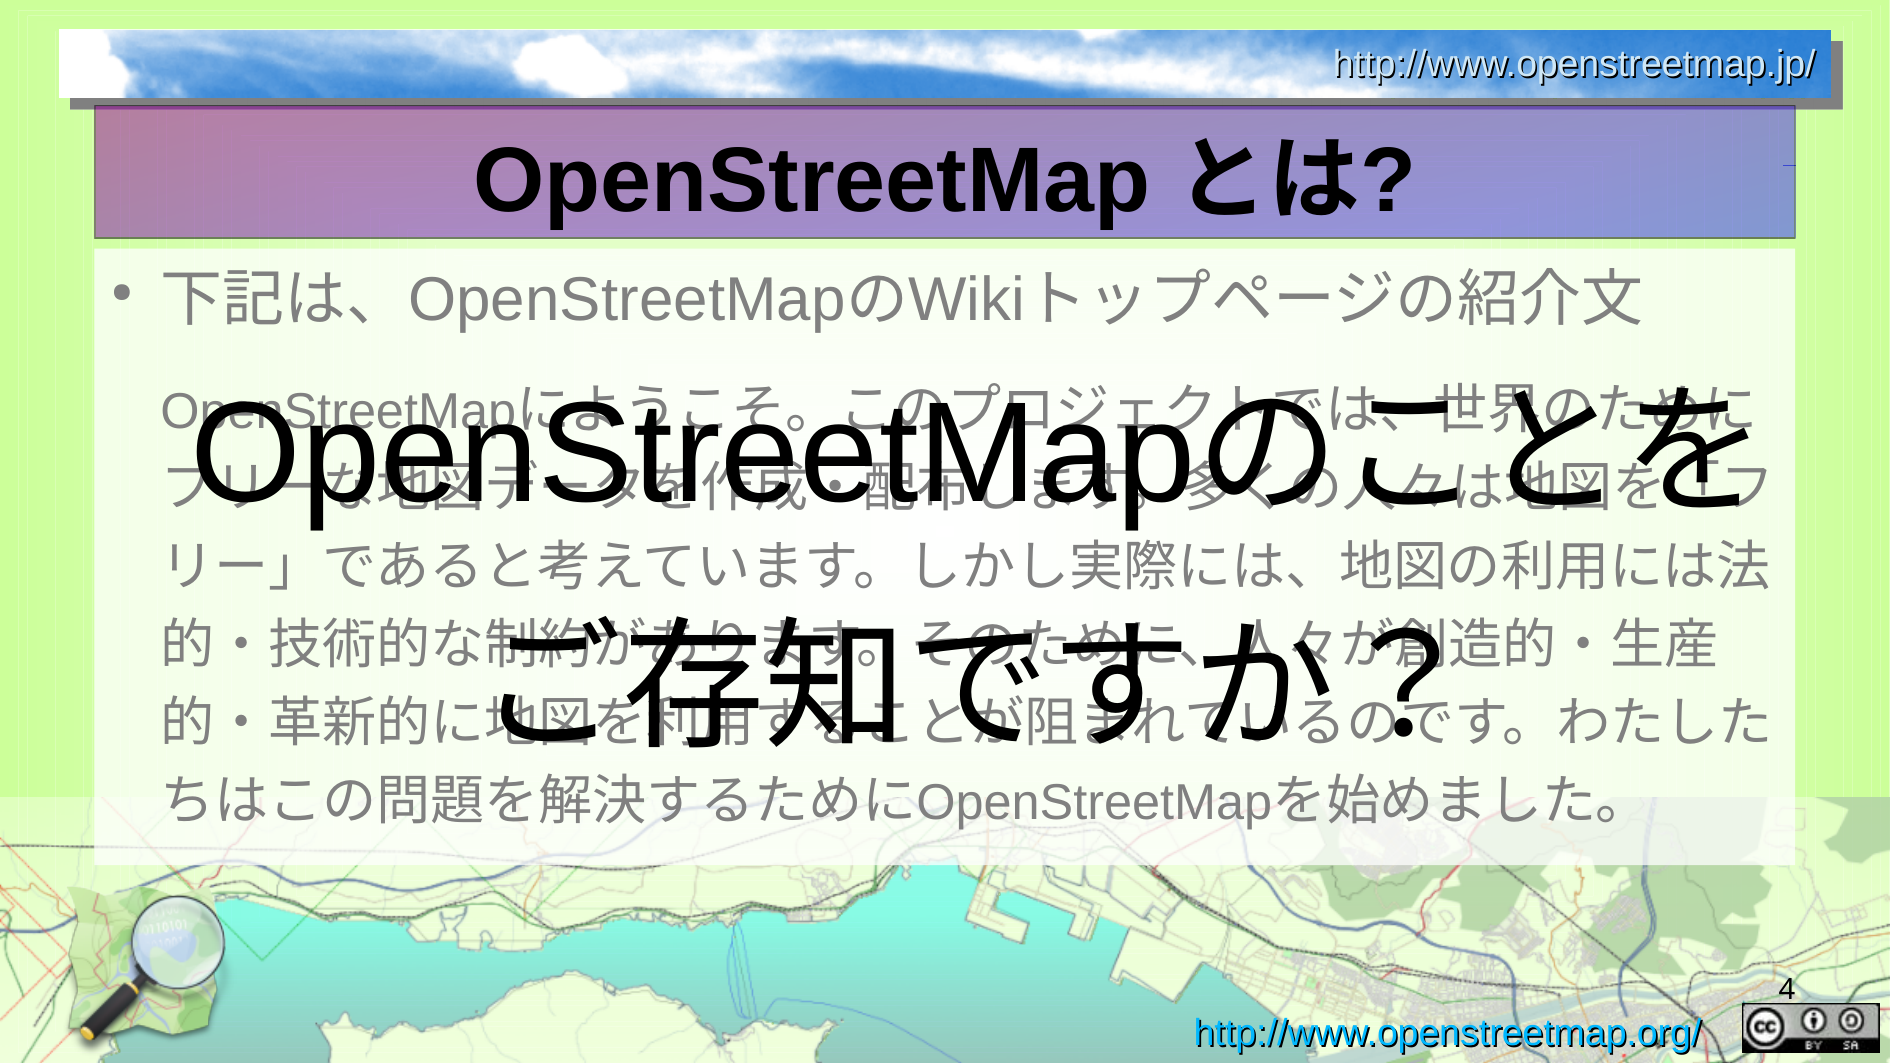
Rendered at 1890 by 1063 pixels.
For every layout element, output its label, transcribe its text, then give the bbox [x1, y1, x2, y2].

title OpenStreetMap とは? [94, 112, 1796, 231]
list OpenStreetMapのことを ご存知ですか？ [94, 248, 1796, 866]
picture [59, 29, 1831, 98]
picture [0, 797, 1890, 1063]
